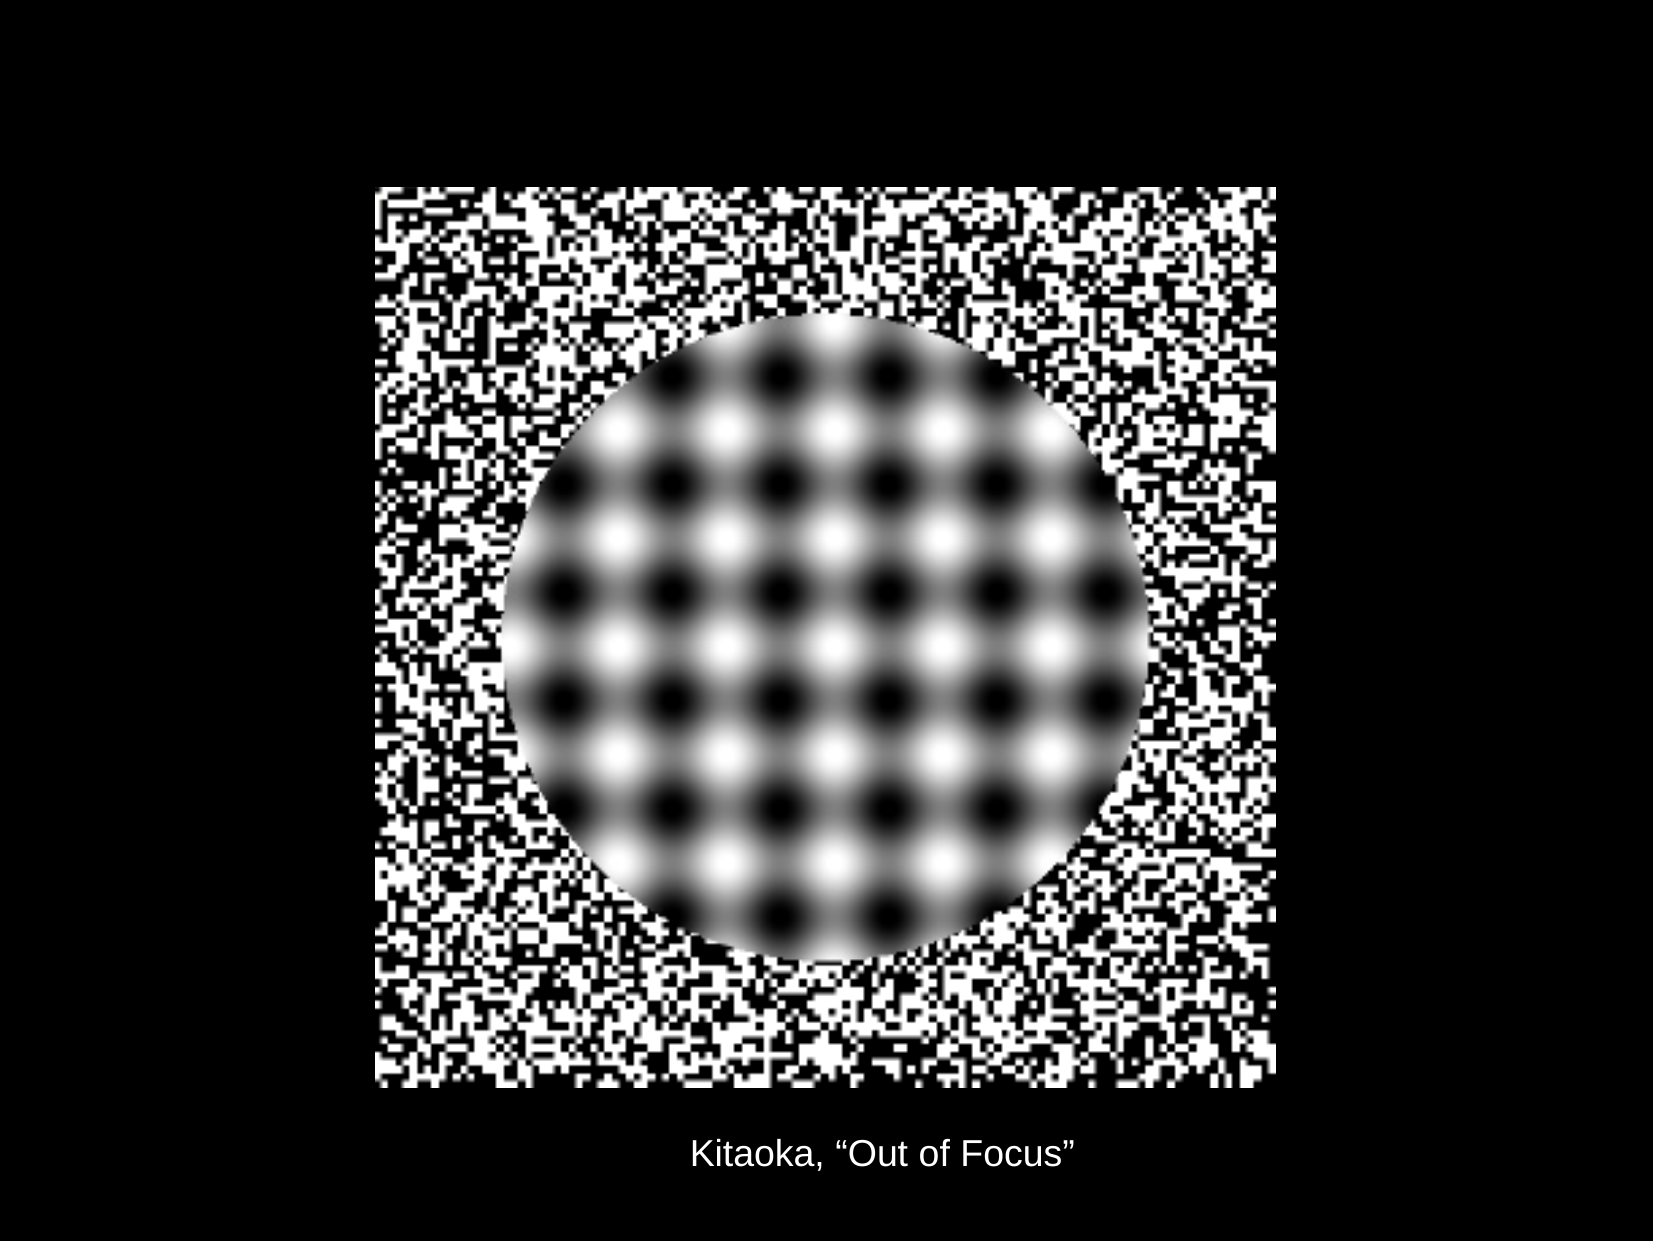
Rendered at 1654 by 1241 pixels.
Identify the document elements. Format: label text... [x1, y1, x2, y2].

picture [375, 187, 1276, 1088]
text_box Kitaoka, “Out of Focus” [675, 1125, 1463, 1187]
